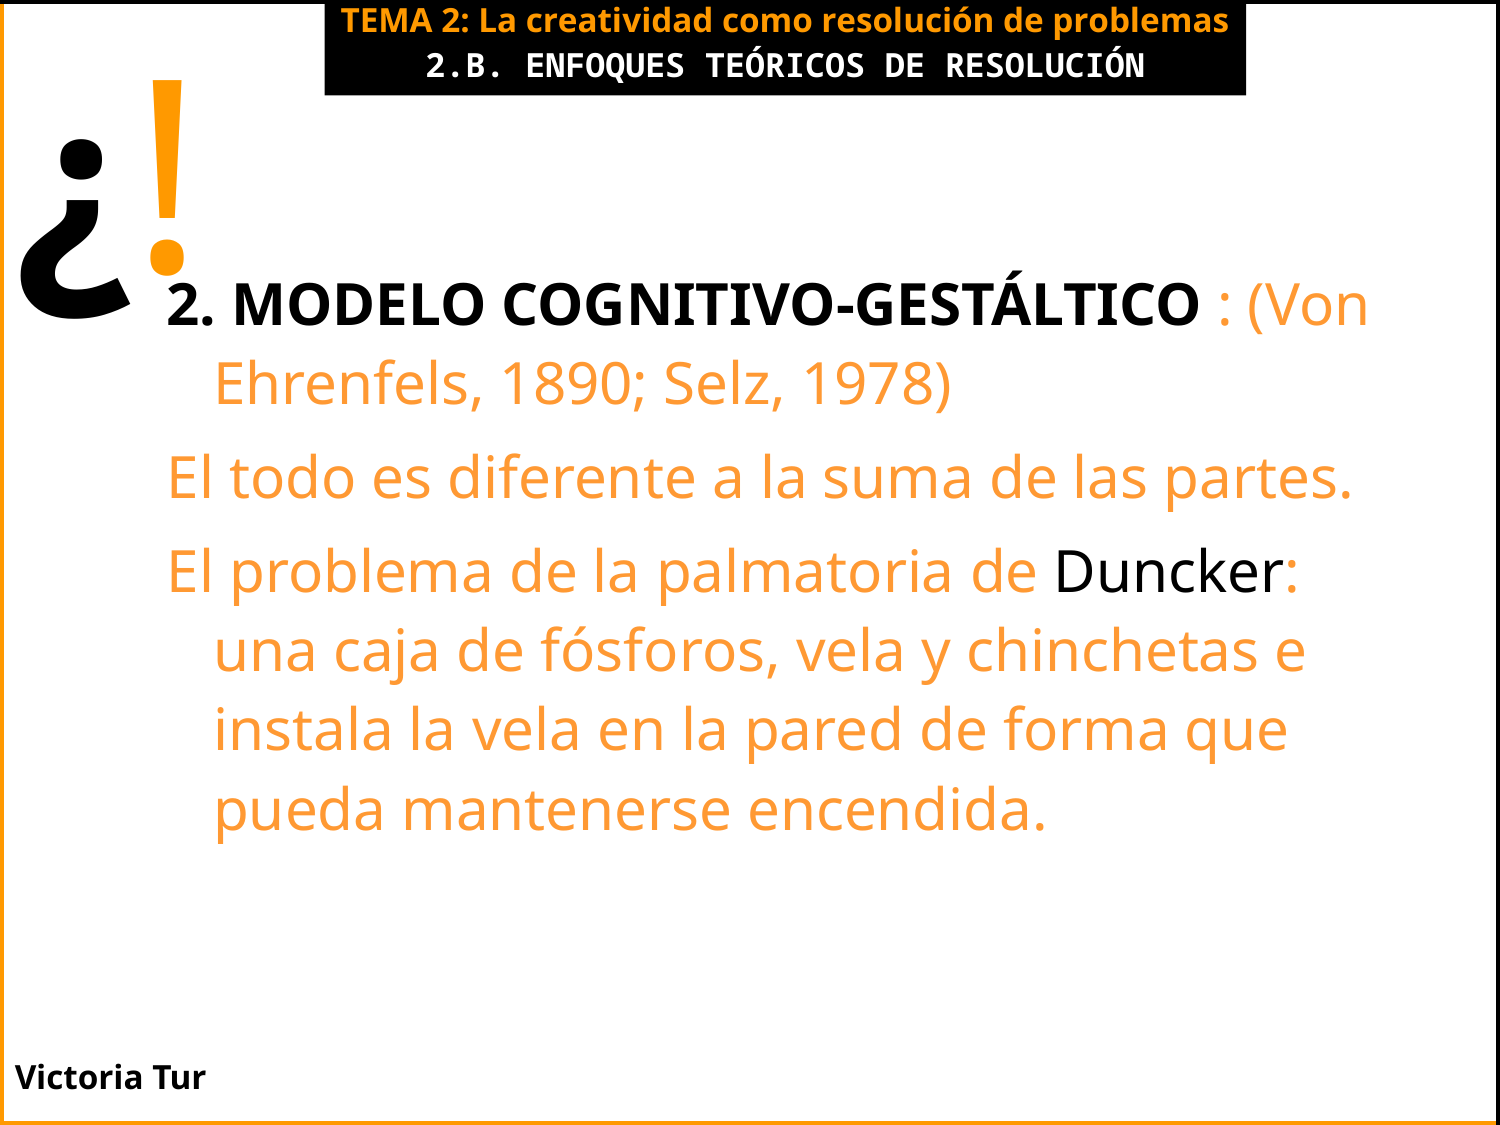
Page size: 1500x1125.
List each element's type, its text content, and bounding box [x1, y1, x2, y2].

list 2. MODELO COGNITIVO-GESTÁLTICO : (Von Ehrenfels, 1890; Selz, 1978) El todo es diferente a la suma de las partes. El problema de la palmatoria de Duncker: una caja de fósforos, vela y chinchetas e instala la vela en la pared de forma que pueda mantenerse encendida. [76, 255, 1427, 998]
